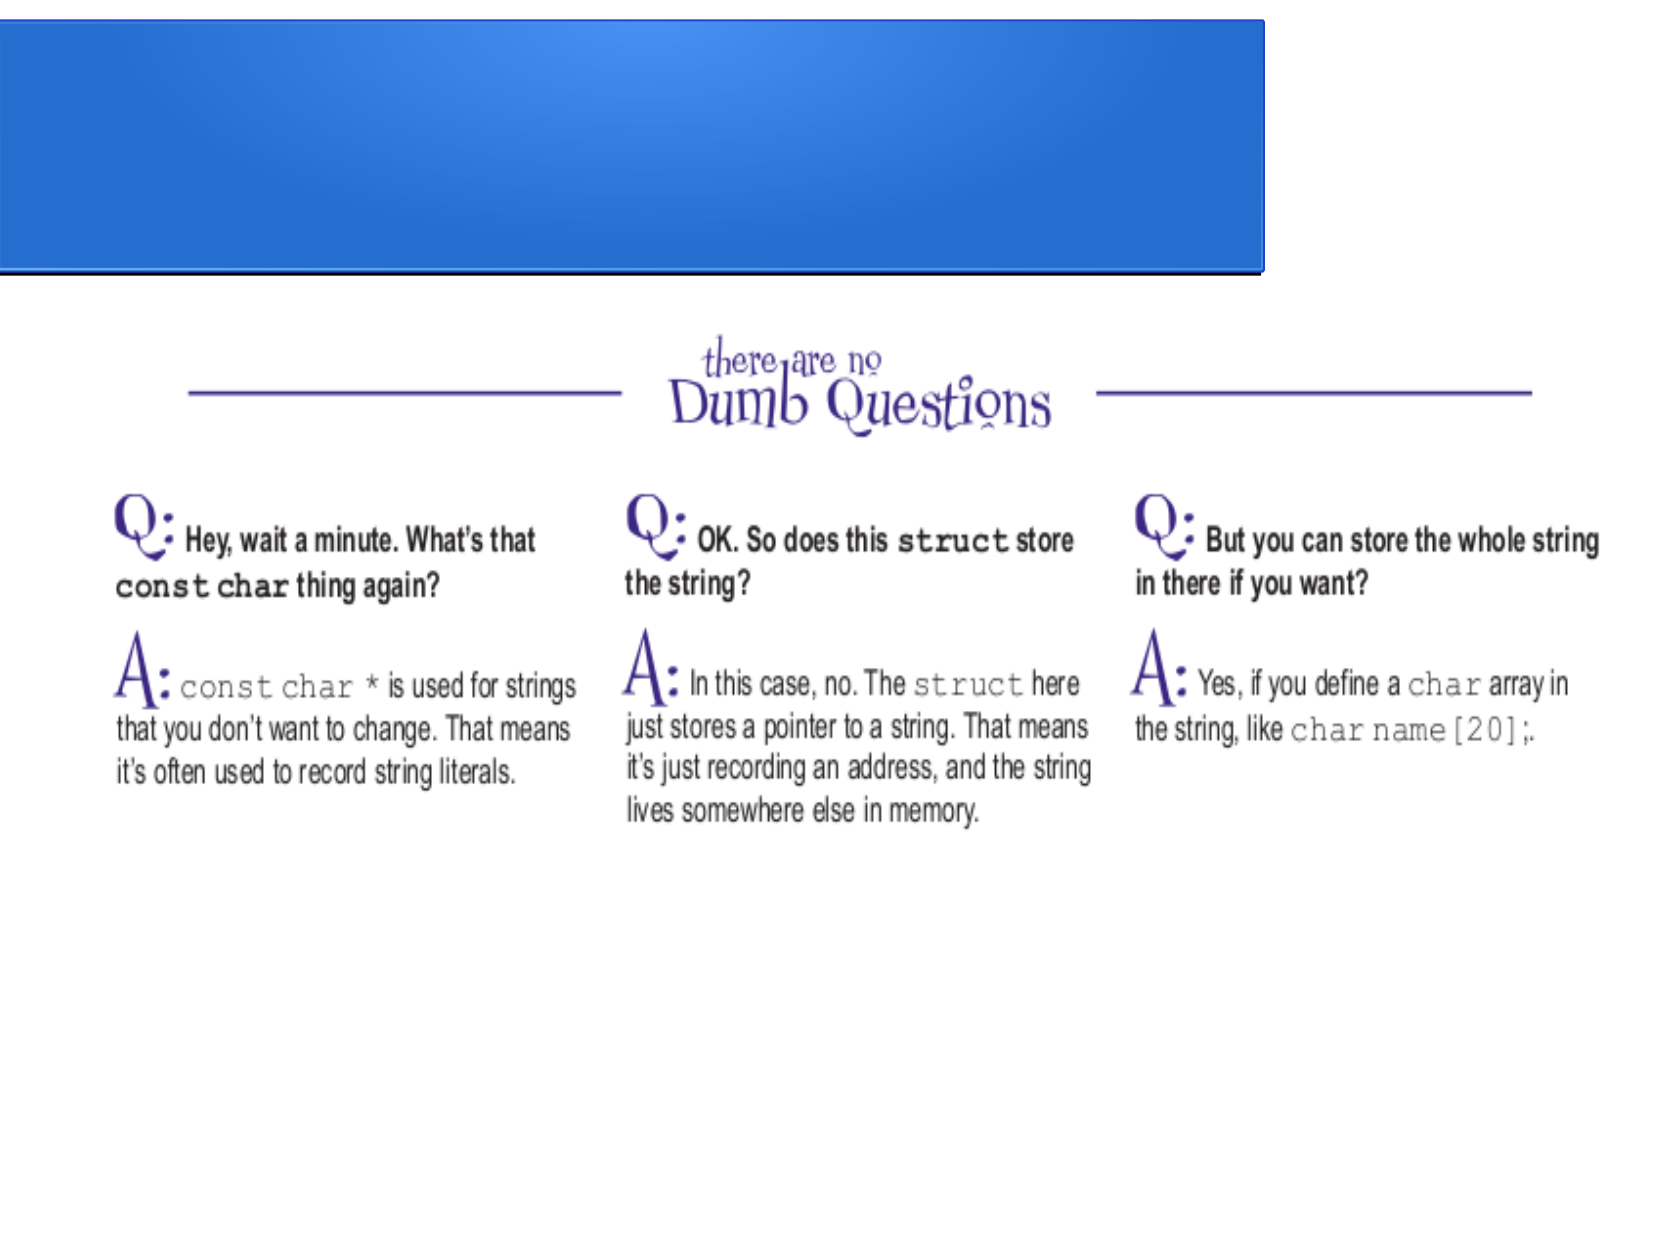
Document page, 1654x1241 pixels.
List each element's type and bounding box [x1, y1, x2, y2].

picture [35, 318, 1607, 851]
